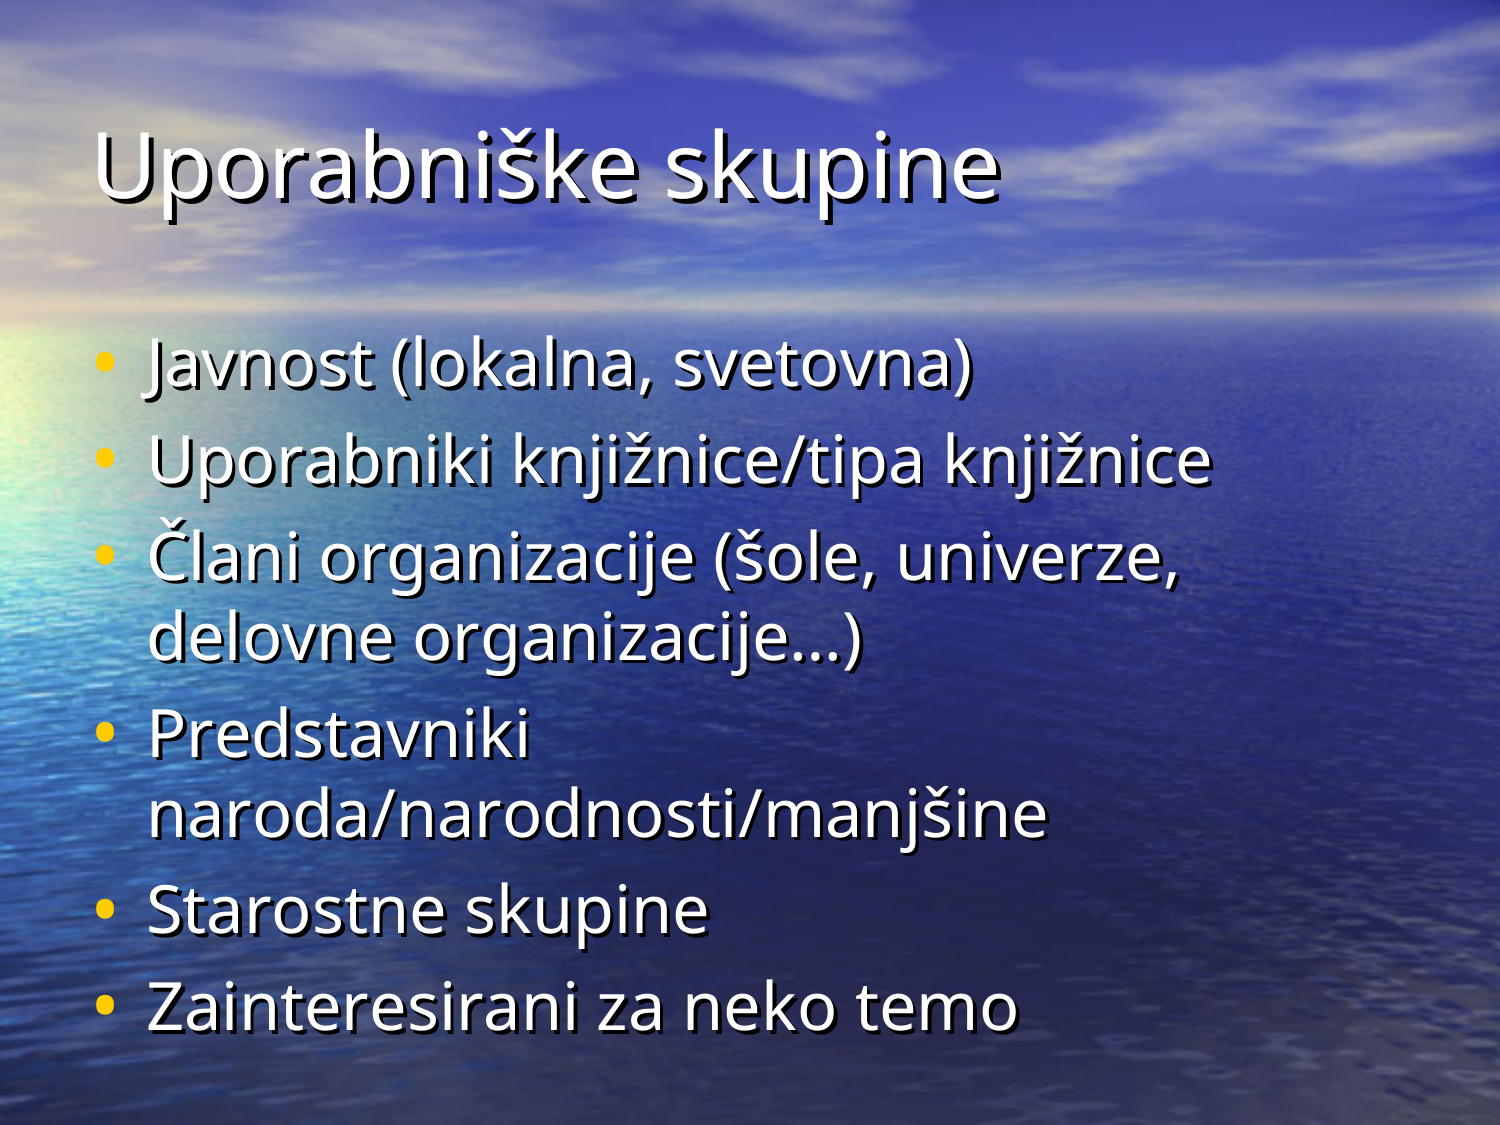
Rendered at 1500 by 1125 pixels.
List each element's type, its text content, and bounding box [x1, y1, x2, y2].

title Uporabniške skupine [75, 47, 1426, 276]
list Javnost (lokalna, svetovna) Uporabniki knjižnice/tipa knjižnice Člani organizacije (šole, univerze, delovne organizacije…) Predstavniki naroda/narodnosti/manjšine Starostne skupine Zainteresirani za neko temo [75, 312, 1426, 1087]
picture [0, 0, 1500, 1125]
